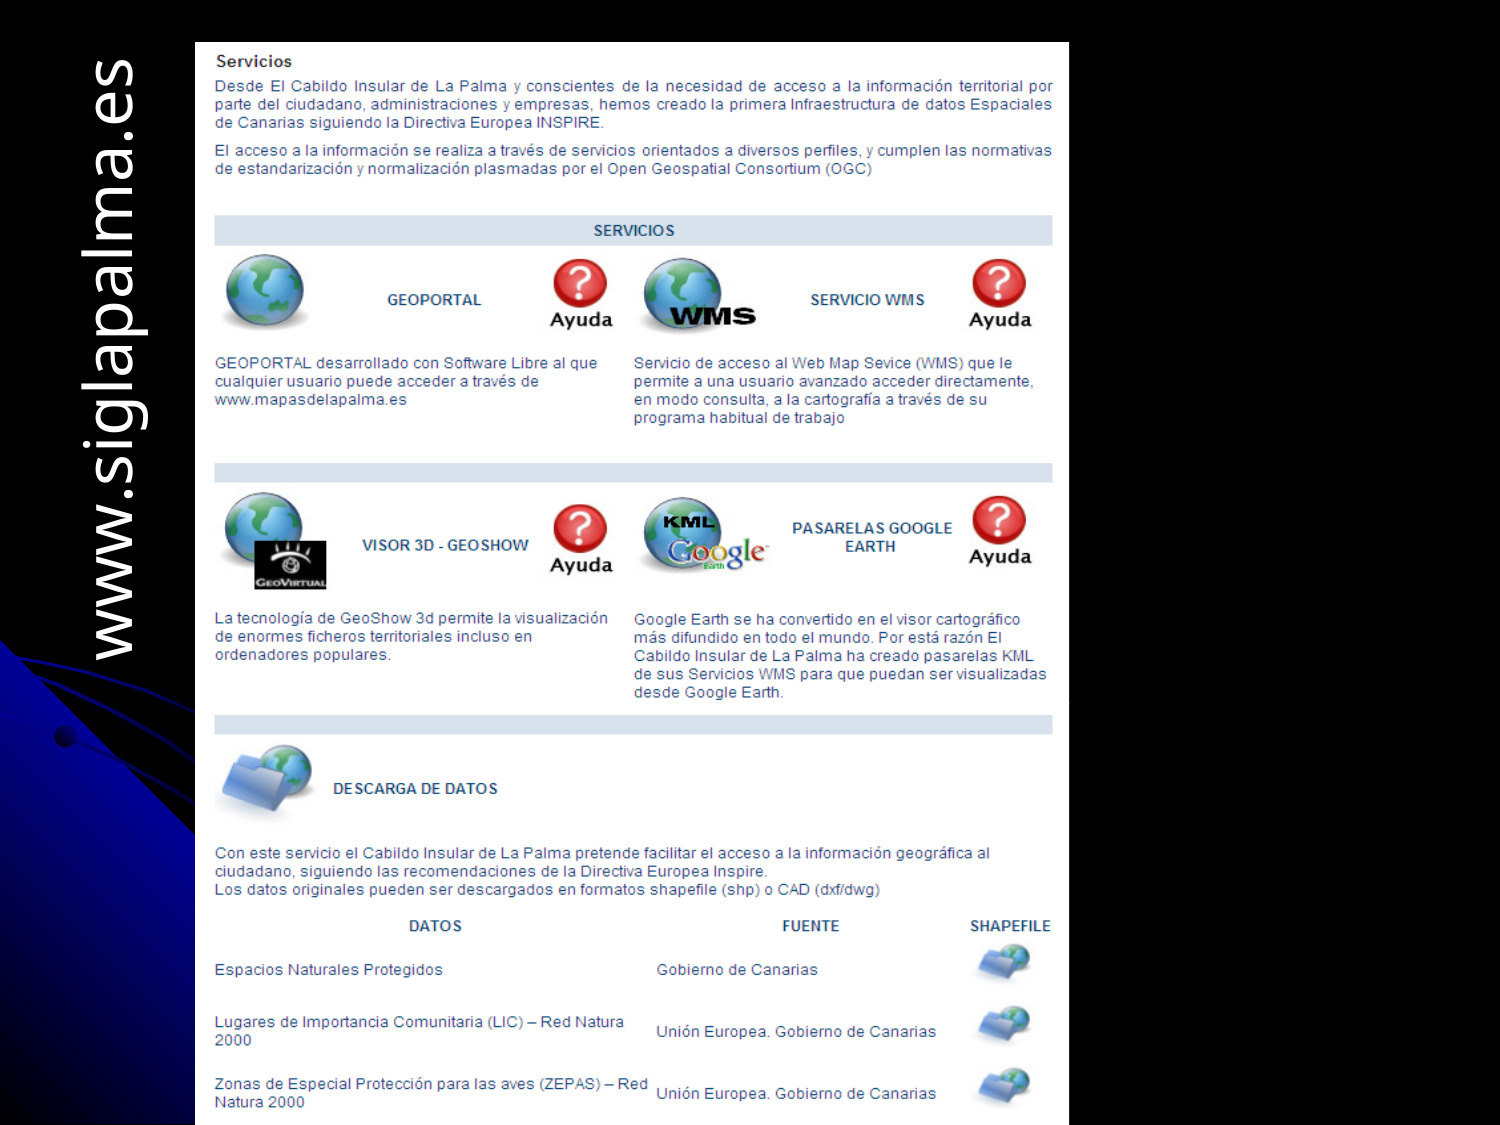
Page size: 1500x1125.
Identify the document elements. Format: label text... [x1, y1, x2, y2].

picture [195, 42, 1070, 1125]
text_box www.siglapalma.es [53, 42, 160, 788]
